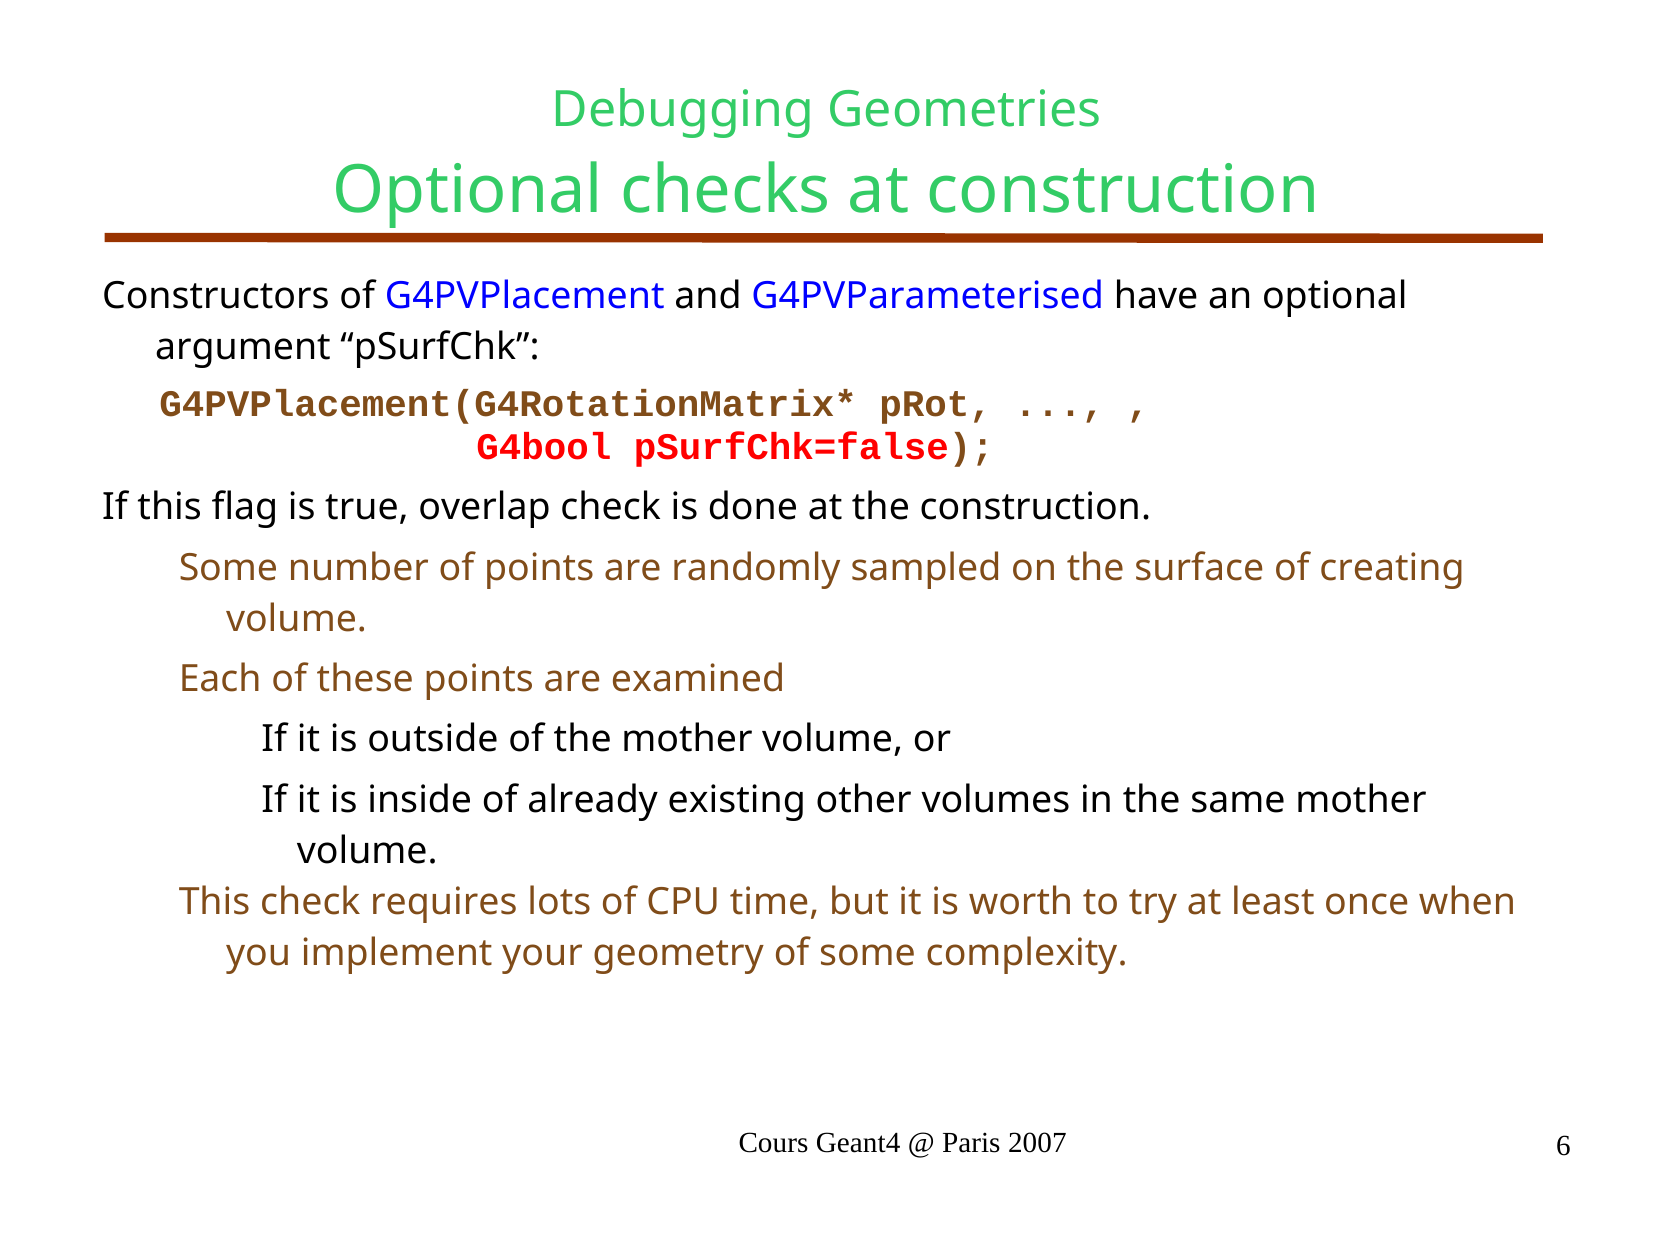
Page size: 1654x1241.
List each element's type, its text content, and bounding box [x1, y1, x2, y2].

list Constructors of G4PVPlacement and G4PVParameterised have an optional argument “pSurfChk”: G4PVPlacement(G4RotationMatrix* pRot, ..., , G4bool pSurfChk=false); If this flag is true, overlap check is done at the construction. Some number of points are randomly sampled on the surface of creating volume. Each of these points are examined If it is outside of the mother volume, or If it is inside of already existing other volumes in the same mother volume. This check requires lots of CPU time, but it is worth to try at least once when you implement your geometry of some complexity. [84, 268, 1573, 1087]
title Debugging Geometries Optional checks at construction [82, 49, 1571, 257]
